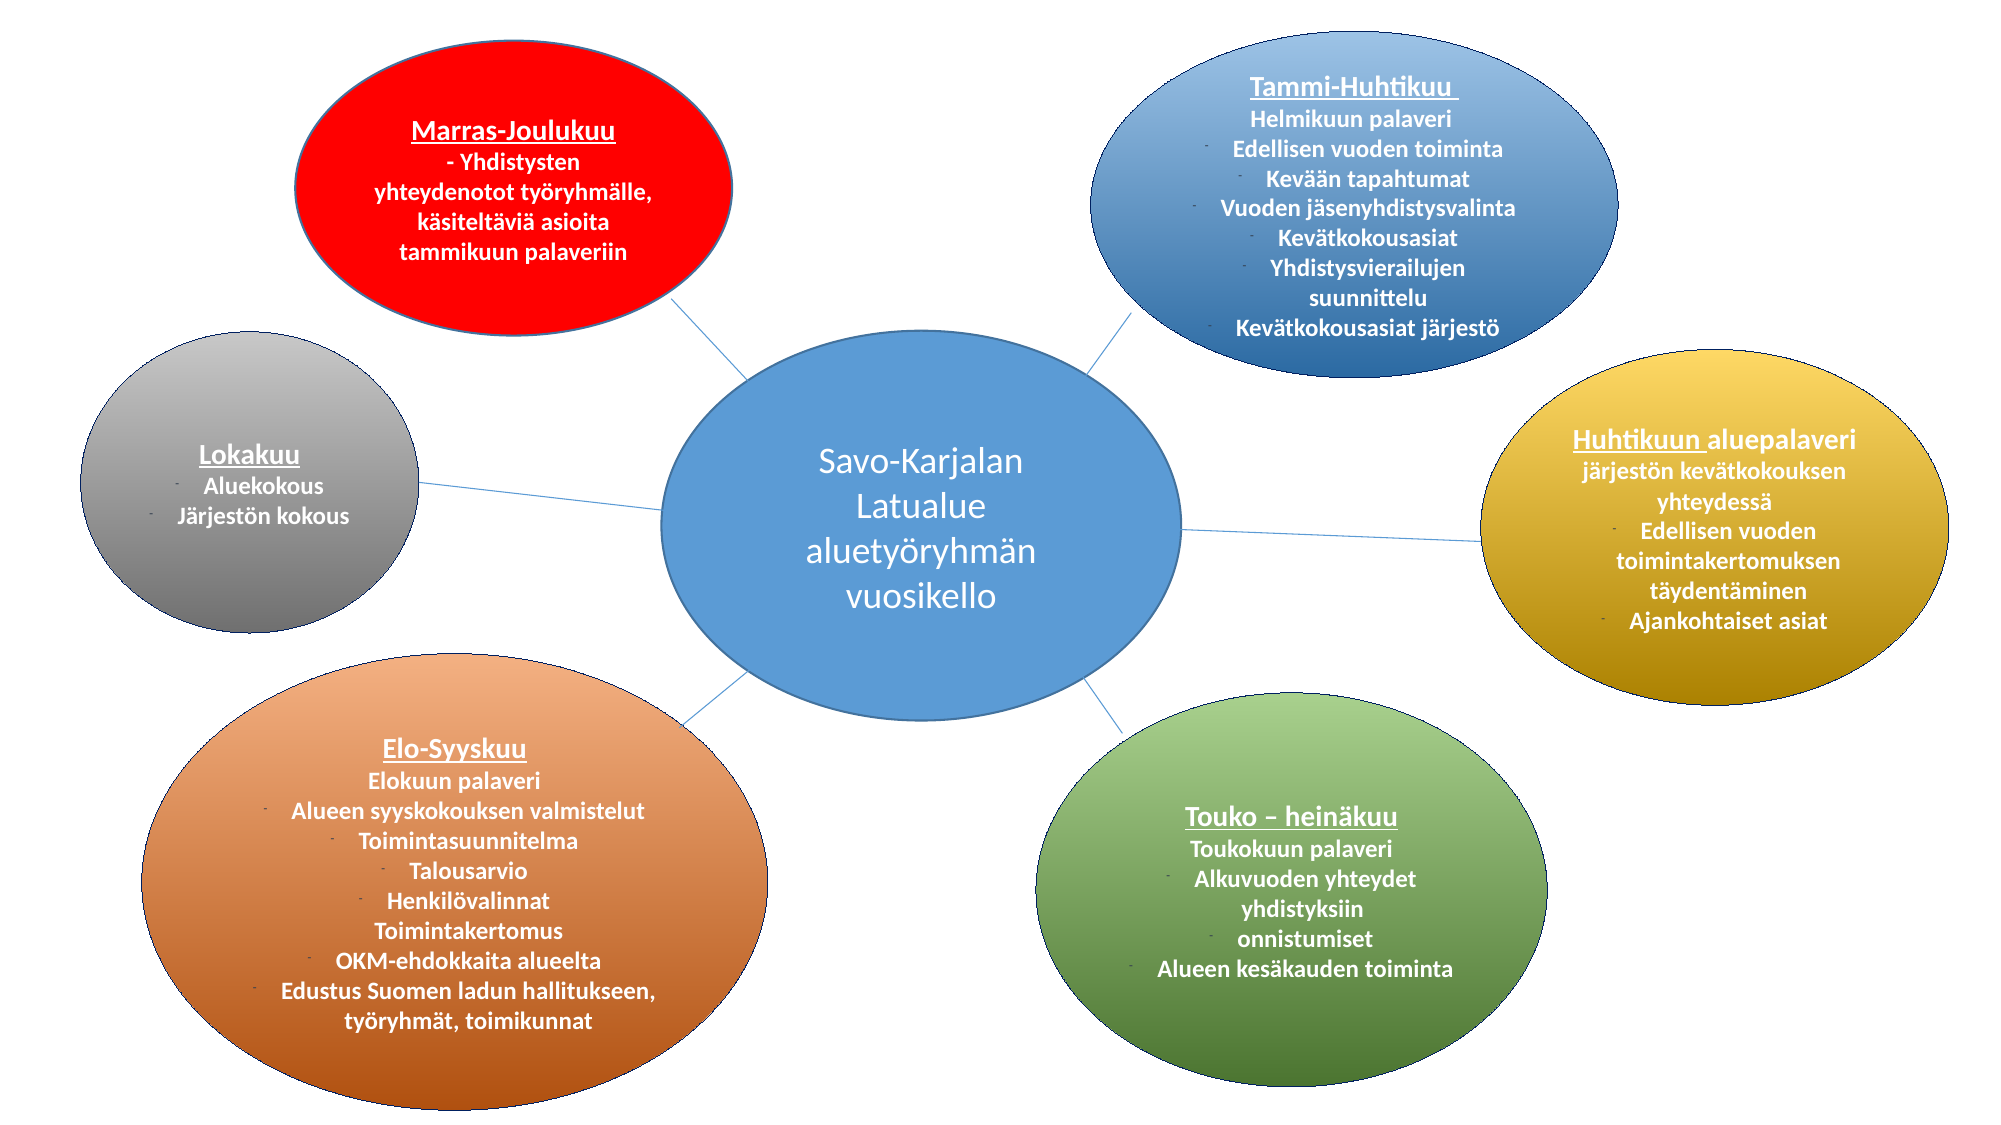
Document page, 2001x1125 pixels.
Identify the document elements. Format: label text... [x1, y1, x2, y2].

text_box Tammi-Huhtikuu Helmikuun palaveri Edellisen vuoden toiminta Kevään tapahtumat Vuoden jäsenyhdistysvalinta Kevätkokousasiat Yhdistysvierailujen suunnittelu Kevätkokousasiat järjestö [1090, 31, 1619, 378]
text_box Marras-Joulukuu - Yhdistysten yhteydenotot työryhmälle, käsiteltäviä asioita tammikuun palaveriin [295, 40, 733, 336]
text_box Savo-Karjalan Latualue aluetyöryhmän vuosikello [661, 330, 1182, 721]
text_box Lokakuu Aluekokous Järjestön kokous [80, 331, 419, 634]
text_box Huhtikuun aluepalaveri järjestön kevätkokouksen yhteydessä Edellisen vuoden toimintakertomuksen täydentäminen Ajankohtaiset asiat [1480, 349, 1949, 706]
text_box Touko – heinäkuu Toukokuun palaveri Alkuvuoden yhteydet yhdistyksiin onnistumiset Alueen kesäkauden toiminta [1035, 692, 1548, 1087]
text_box Elo-Syyskuu Elokuun palaveri Alueen syyskokouksen valmistelut Toimintasuunnitelma Talousarvio Henkilövalinnat Toimintakertomus OKM-ehdokkaita alueelta Edustus Suomen ladun hallitukseen, työryhmät, toimikunnat [141, 653, 768, 1111]
